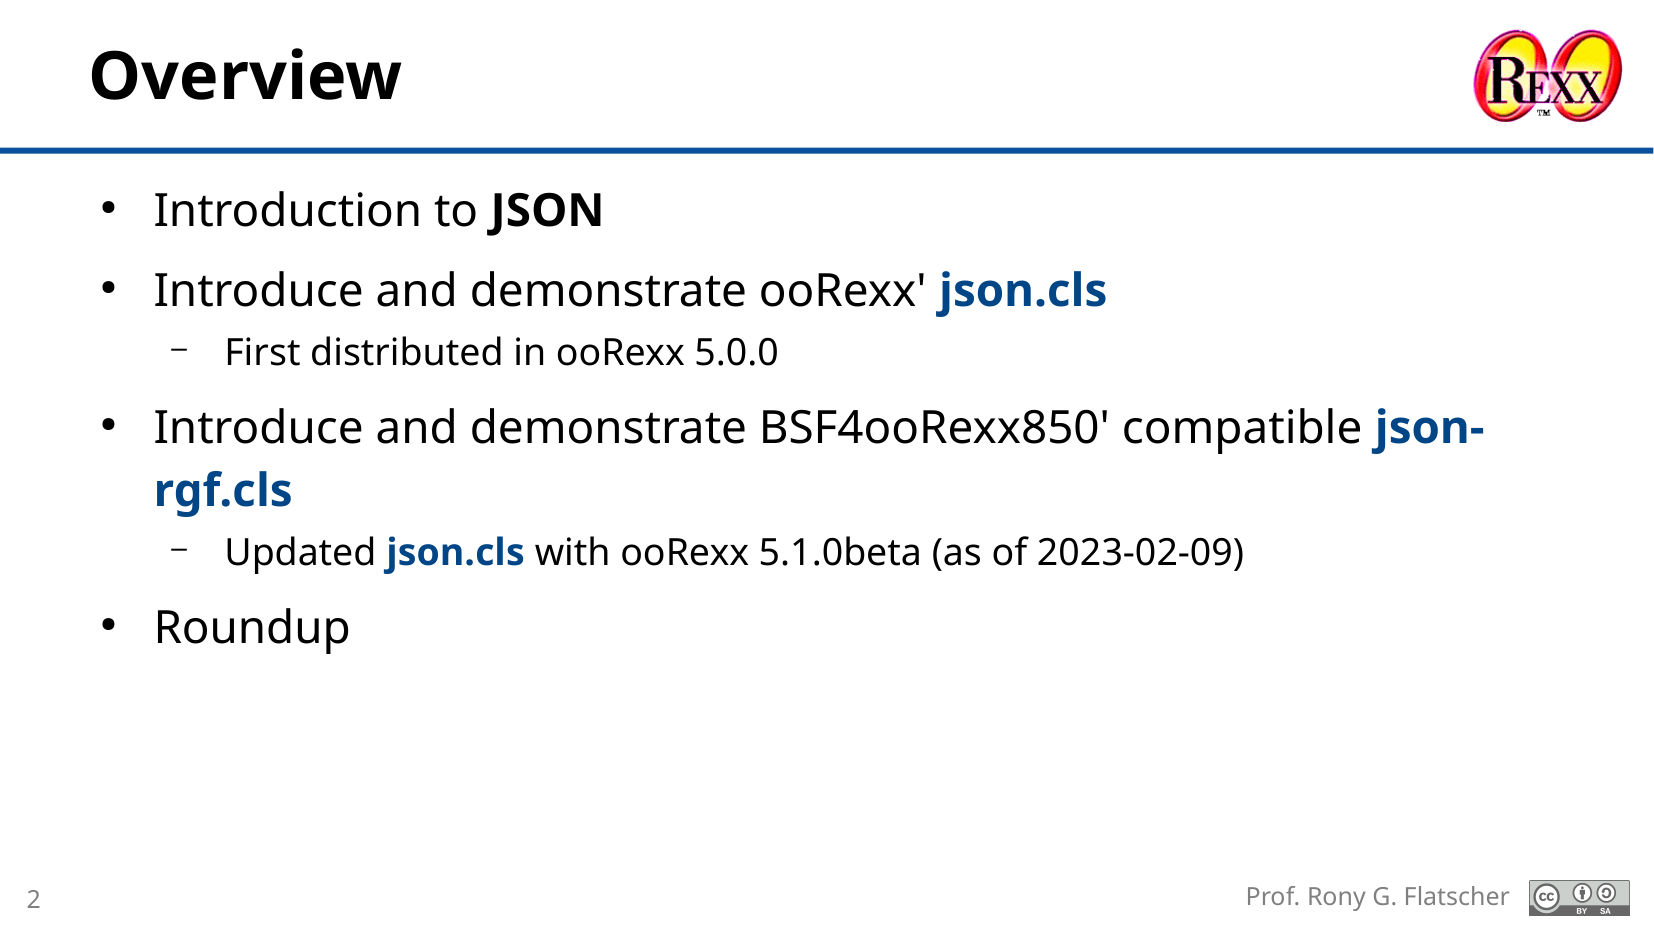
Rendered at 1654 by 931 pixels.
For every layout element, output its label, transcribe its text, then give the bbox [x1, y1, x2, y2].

list Introduction to JSON Introduce and demonstrate ooRexx' json.cls First distributed in ooRexx 5.0.0 Introduce and demonstrate BSF4ooRexx850' compatible json-rgf.cls Updated json.cls with ooRexx 5.1.0beta (as of 2023-02-09) Roundup [82, 177, 1573, 857]
title Overview [29, 0, 1654, 148]
